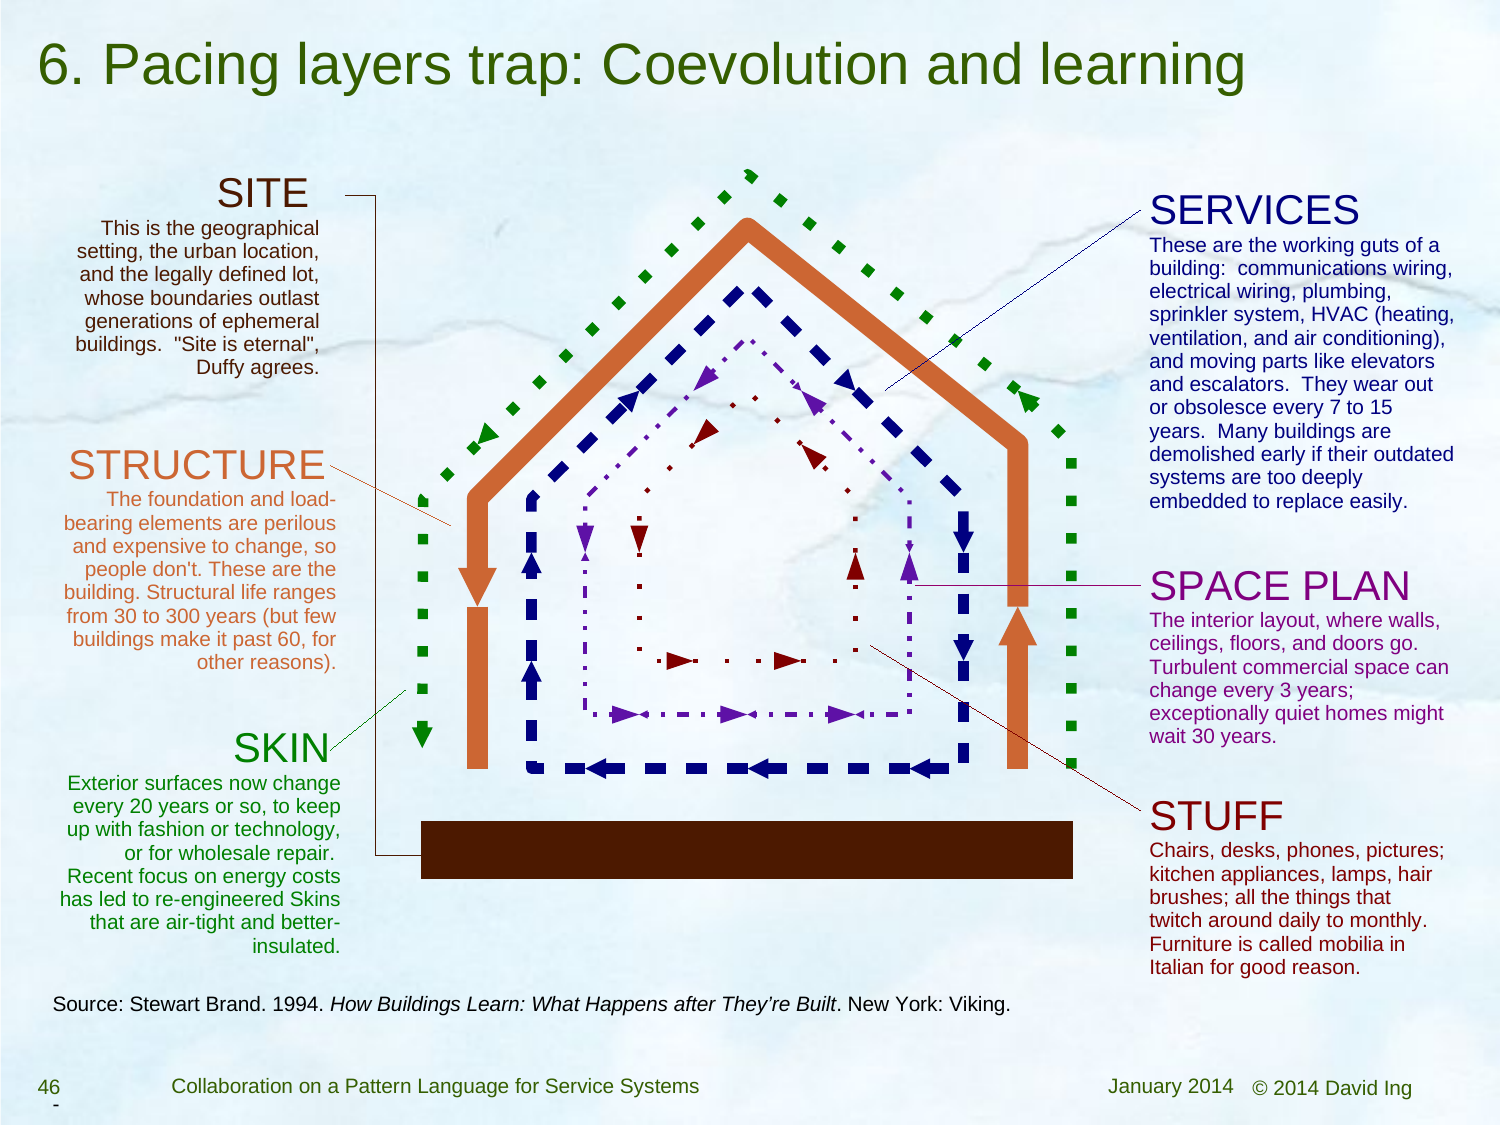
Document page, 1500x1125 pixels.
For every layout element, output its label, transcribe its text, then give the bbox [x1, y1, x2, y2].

text_box SKIN Exterior surfaces now change every 20 years or so, to keep up with fashion or technology, or for wholesale repair. Recent focus on energy costs has led to re-engineered Skins that are air-tight and better-insulated. [45, 717, 357, 982]
title 6. Pacing layers trap: Coevolution and learning [37, 37, 1463, 152]
picture [0, 0, 1500, 1125]
text_box [422, 822, 1072, 877]
text_box Source: Stewart Brand. 1994. How Buildings Learn: What Happens after They’re Built. New York: Viking. - [37, 982, 1435, 1082]
text_box SITE This is the geographical setting, the urban location, and the legally defined lot, whose boundaries outlast generations of ephemeral buildings. "Site is eternal", Duffy agrees. [60, 162, 357, 391]
text_box SPACE PLAN The interior layout, where walls, ceilings, floors, and doors go. Turbulent commercial space can change every 3 years; exceptionally quiet homes might wait 30 years. [1134, 554, 1480, 756]
text_box STRUCTURE The foundation and load-bearing elements are perilous and expensive to change, so people don't. These are the building. Structural life ranges from 30 to 300 years (but few buildings make it past 60, for other reasons). [48, 434, 357, 706]
text_box SERVICES These are the working guts of a building: communications wiring, electrical wiring, plumbing, sprinkler system, HVAC (heating, ventilation, and air conditioning), and moving parts like elevators and escalators. They wear out or obsolesce every 7 to 15 years. Many buildings are demolished early if their outdated systems are too deeply embedded to replace easily. [1134, 179, 1471, 521]
text_box STUFF Chairs, desks, phones, pictures; kitchen appliances, lamps, hair brushes; all the things that twitch around daily to monthly. Furniture is called mobilia in Italian for good reason. [1134, 785, 1461, 987]
